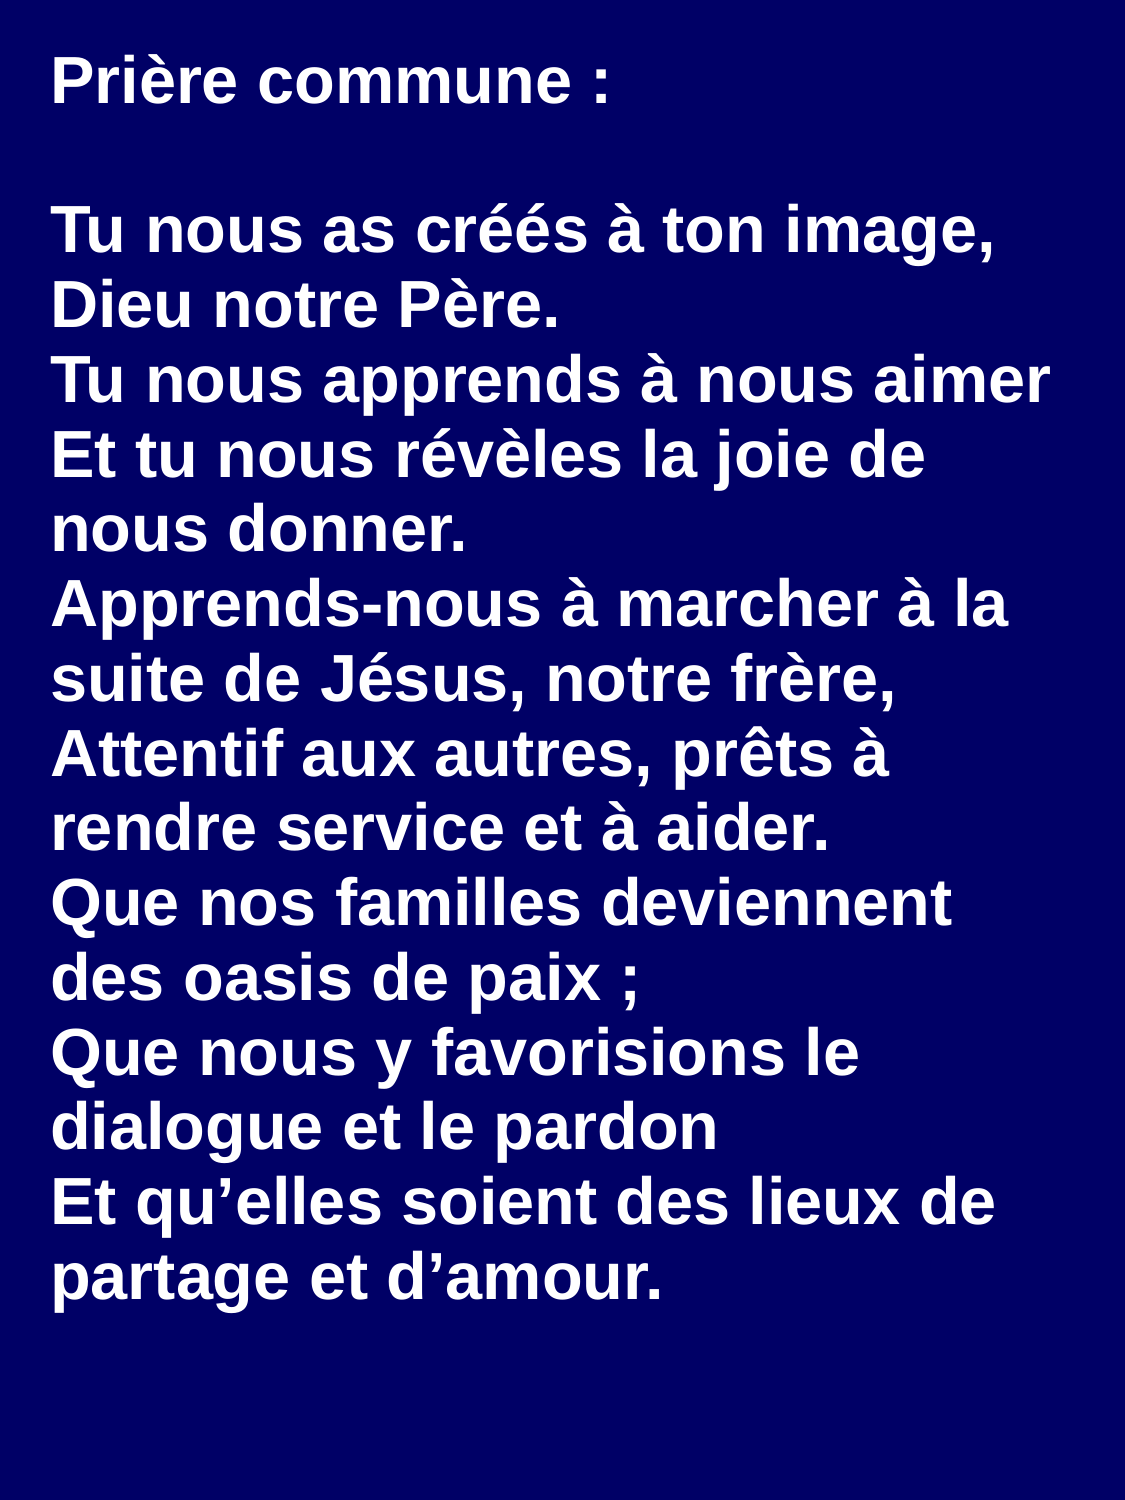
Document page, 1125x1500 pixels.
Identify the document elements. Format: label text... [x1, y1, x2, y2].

text_box Prière commune : Tu nous as créés à ton image, Dieu notre Père. Tu nous apprends à nous aimer Et tu nous révèles la joie de nous donner. Apprends-nous à marcher à la suite de Jésus, notre frère, Attentif aux autres, prêts à rendre service et à aider. Que nos familles deviennent des oasis de paix ; Que nous y favorisions le dialogue et le pardon Et qu’elles soient des lieux de partage et d’amour. [35, 35, 1099, 1500]
